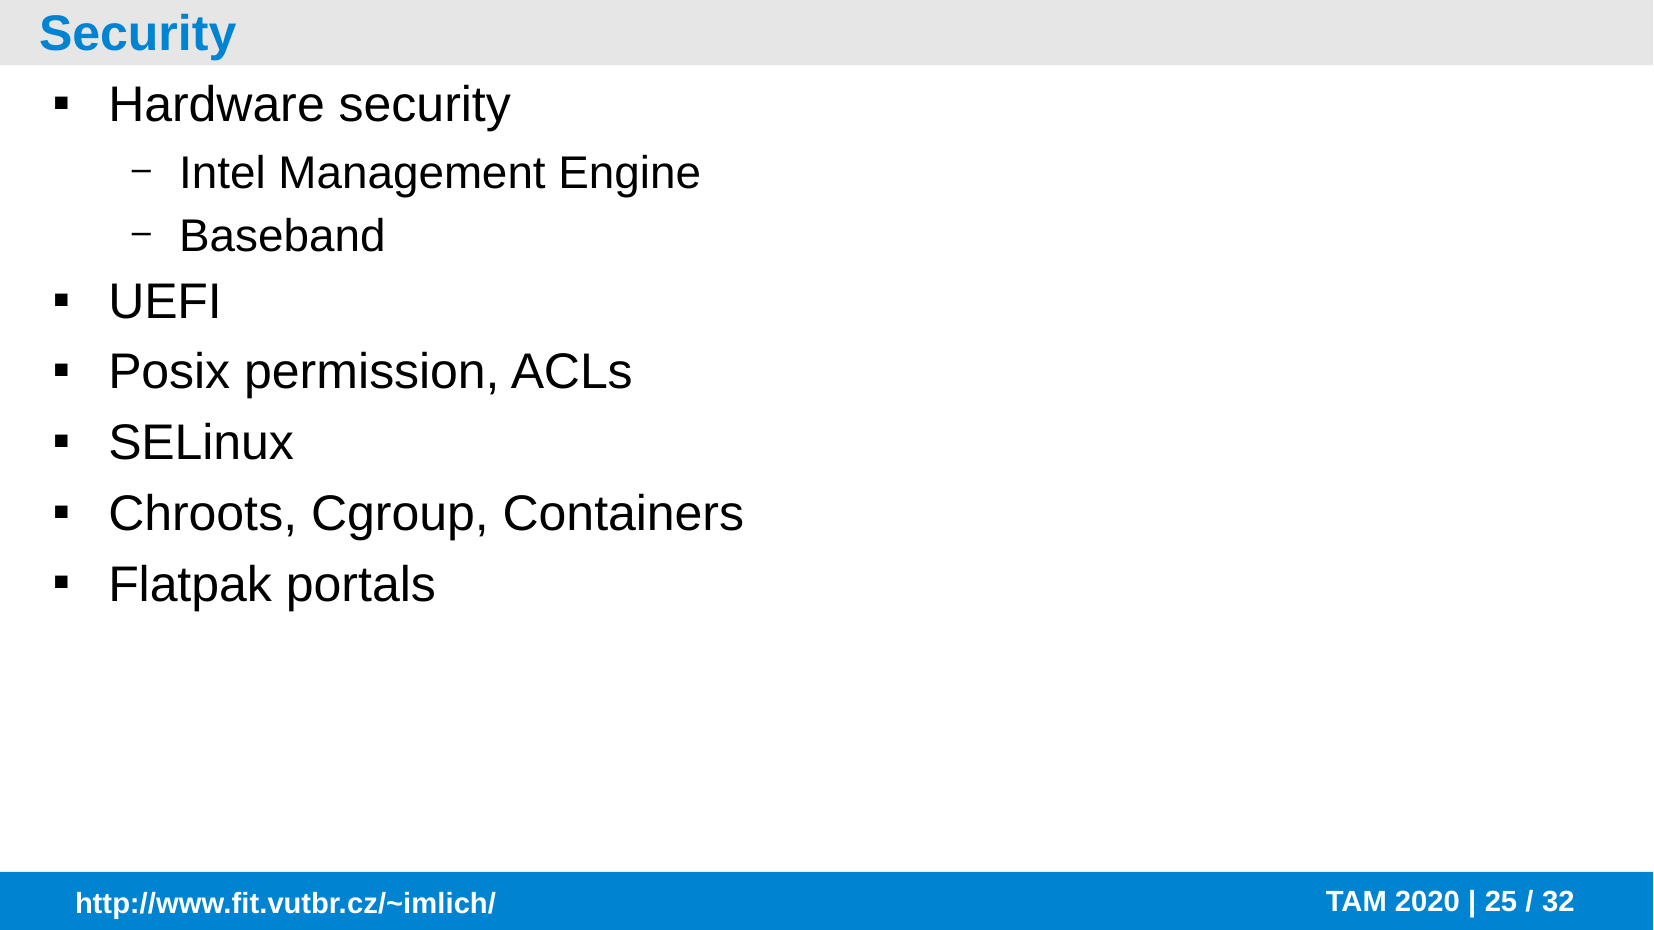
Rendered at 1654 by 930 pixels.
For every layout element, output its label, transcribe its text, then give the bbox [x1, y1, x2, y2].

list Hardware security Intel Management Engine Baseband UEFI Posix permission, ACLs SELinux Chroots, Cgroup, Containers Flatpak portals [37, 75, 1612, 863]
title Security [39, 4, 1614, 61]
